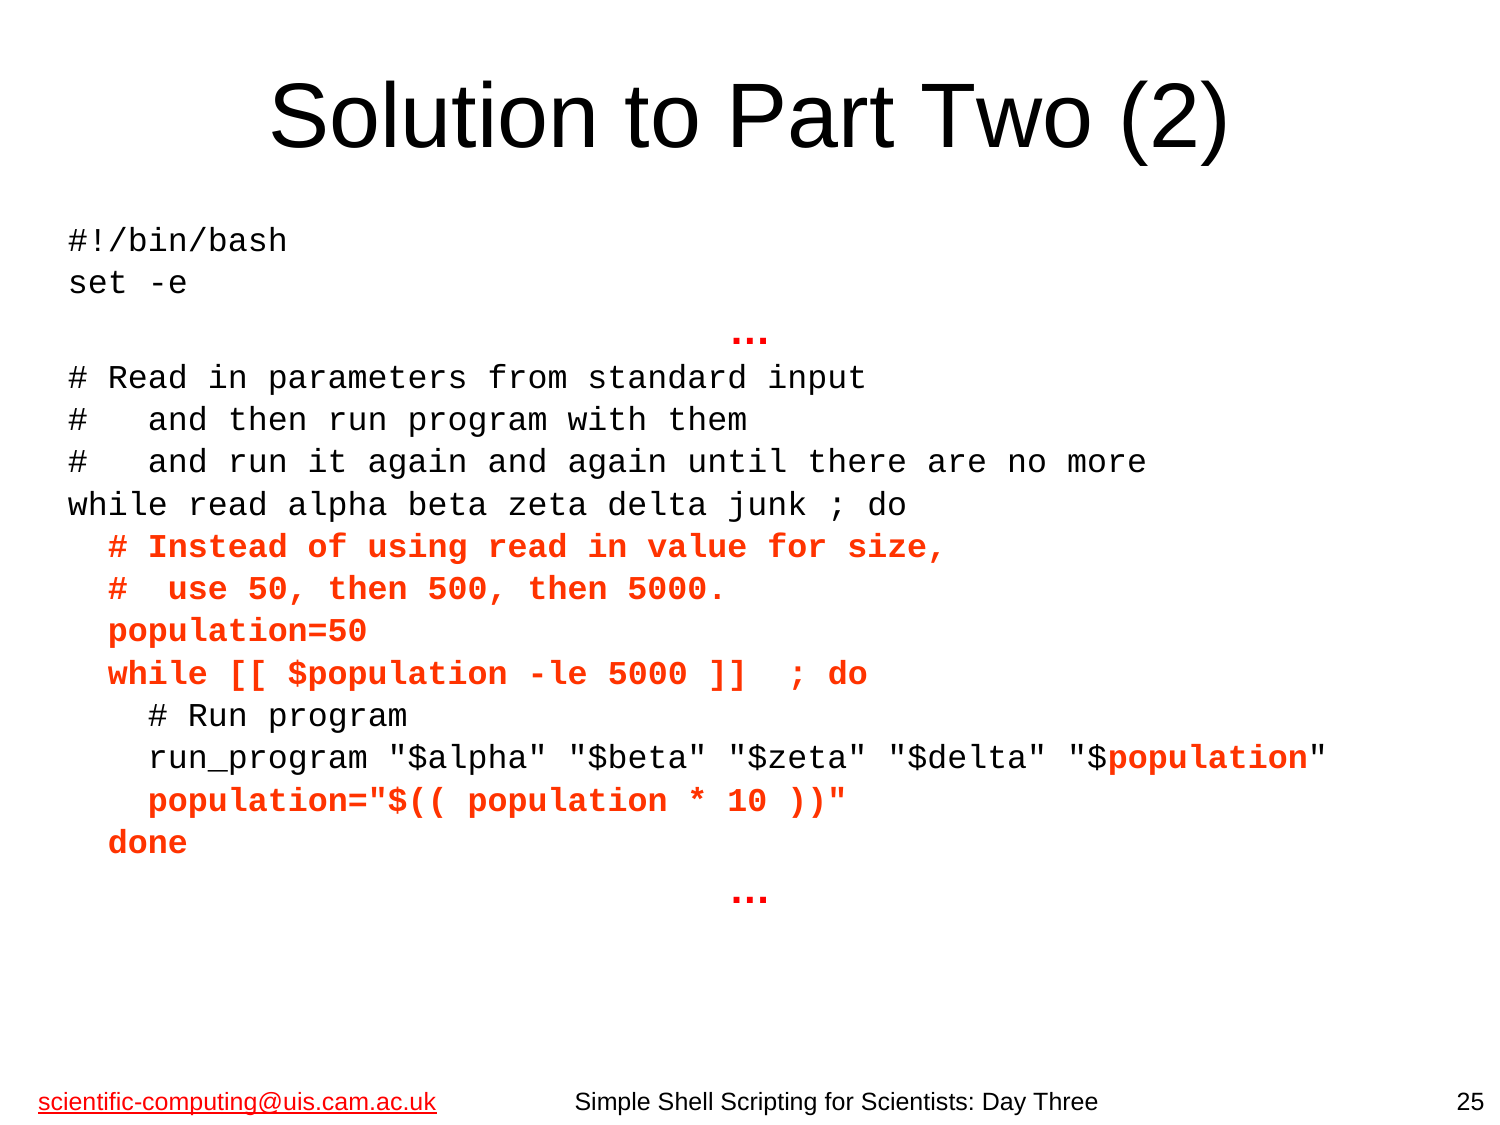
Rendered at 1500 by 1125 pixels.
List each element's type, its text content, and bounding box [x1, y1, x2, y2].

list #!/bin/bash set -e … # Read in parameters from standard input # and then run program with them # and run it again and again until there are no more while read alpha beta zeta delta junk ; do # Instead of using read in value for size, # use 50, then 500, then 5000. population=50 while [[ $population -le 5000 ]] ; do # Run program run_program "$alpha" "$beta" "$zeta" "$delta" "$population" population="$(( population * 10 ))" done … [53, 216, 1447, 980]
title Solution to Part Two (2) [112, 53, 1388, 179]
